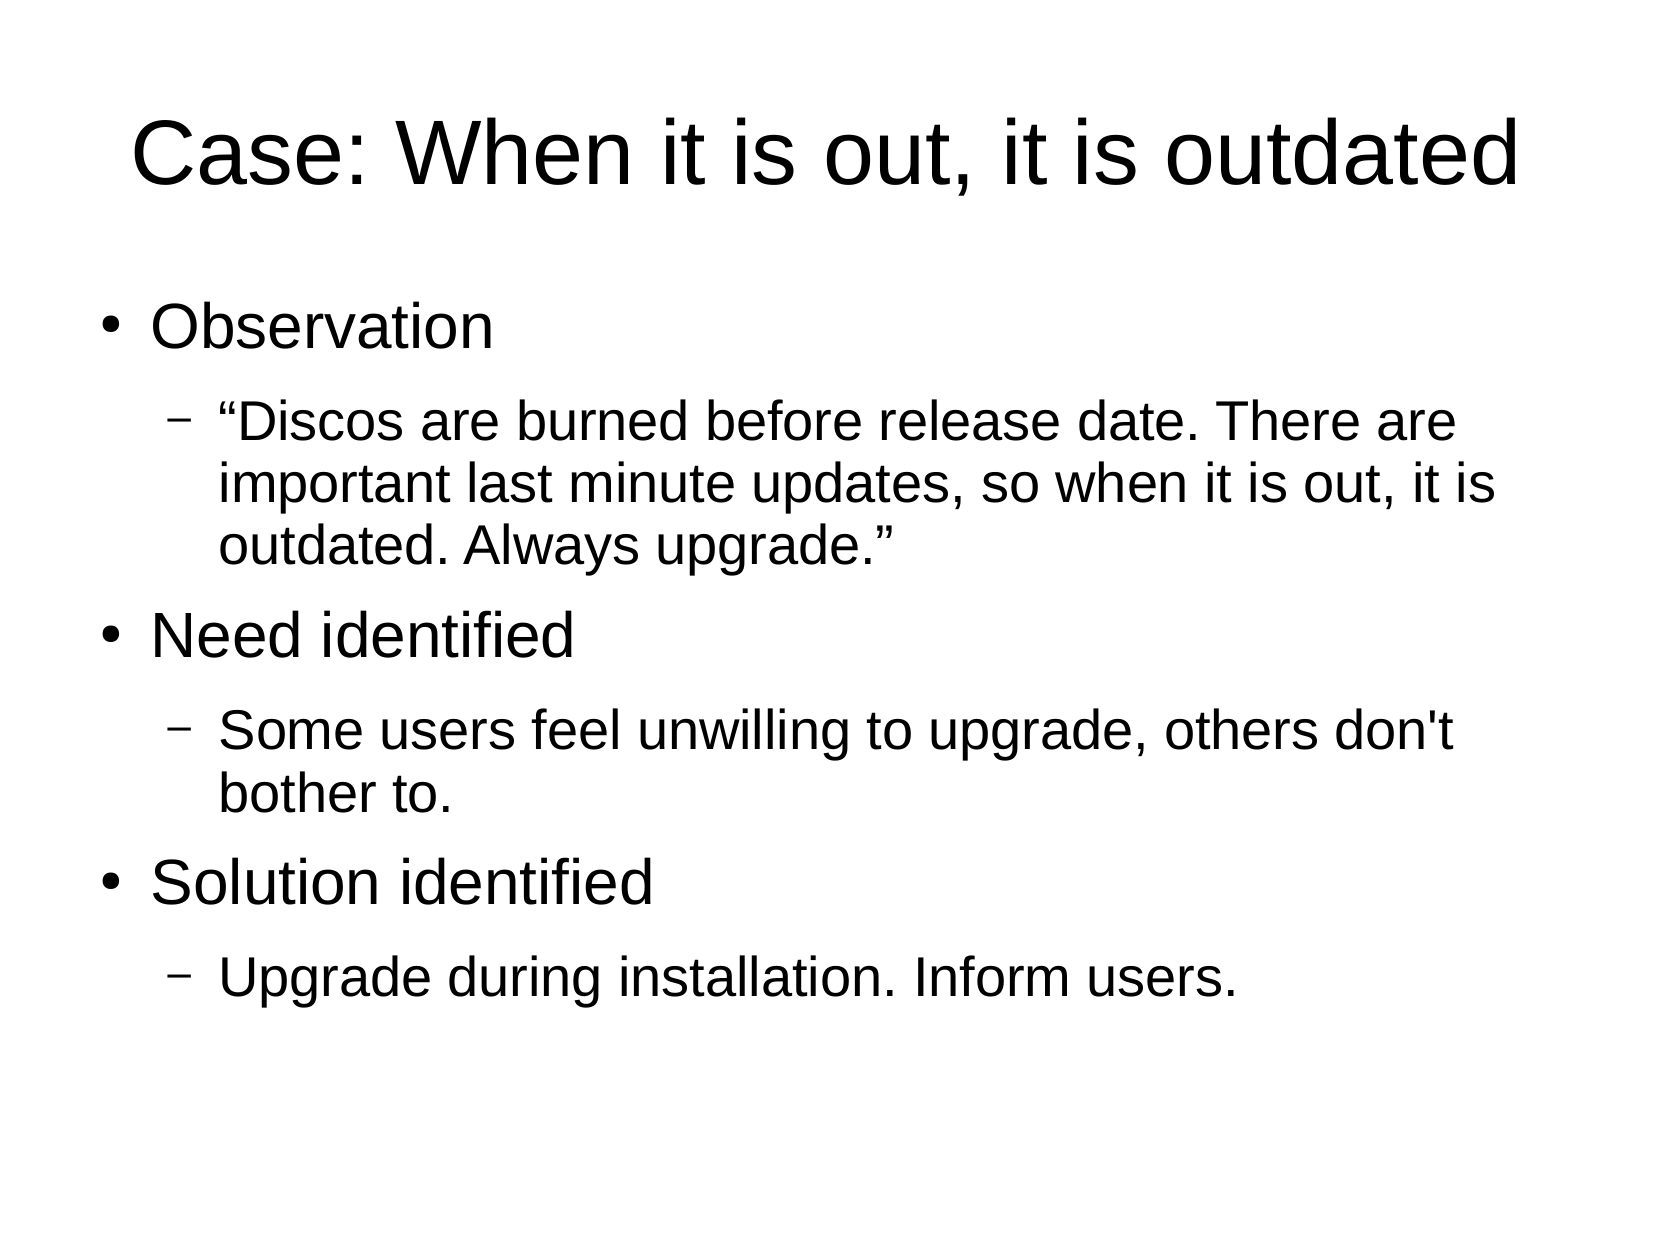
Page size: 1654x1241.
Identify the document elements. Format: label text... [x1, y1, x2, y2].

title Case: When it is out, it is outdated [82, 49, 1571, 257]
list Observation “Discos are burned before release date. There are important last minute updates, so when it is out, it is outdated. Always upgrade.” Need identified Some users feel unwilling to upgrade, others don't bother to. Solution identified Upgrade during installation. Inform users. [82, 290, 1571, 1010]
